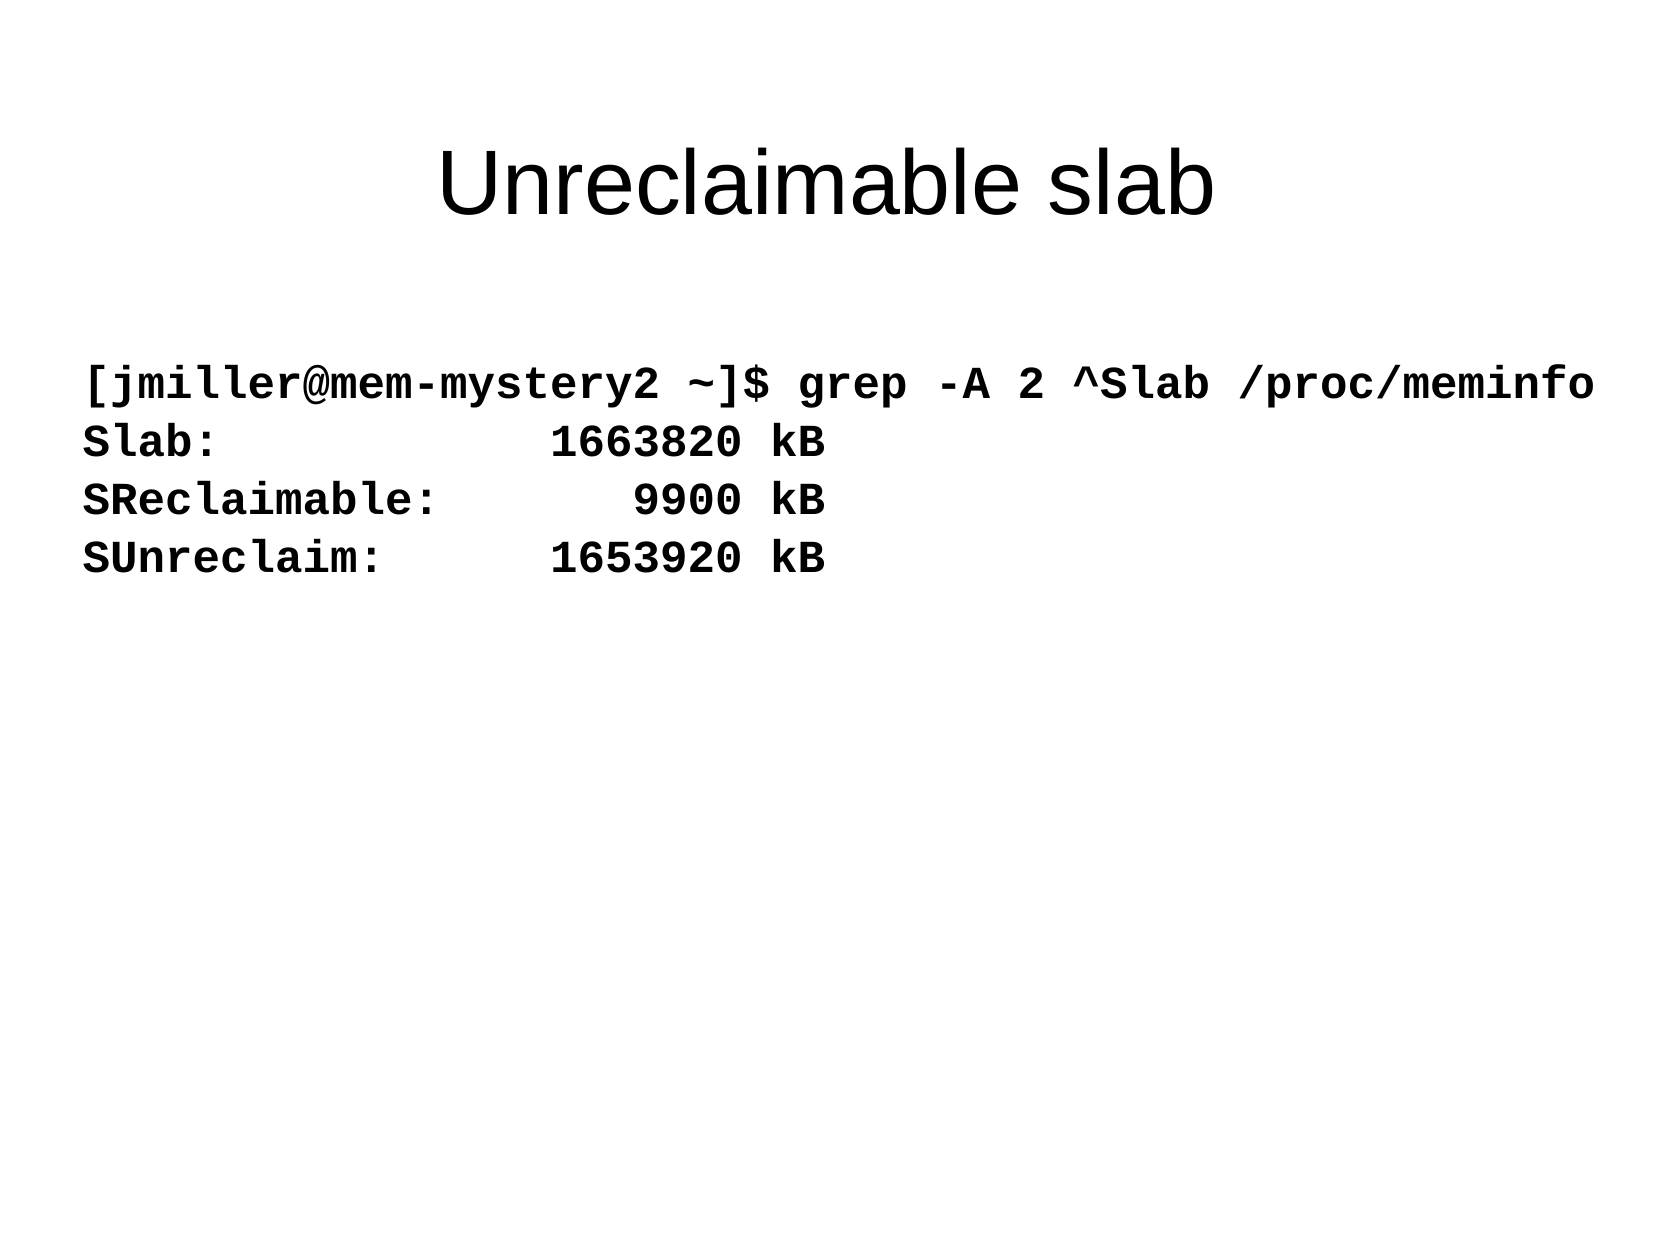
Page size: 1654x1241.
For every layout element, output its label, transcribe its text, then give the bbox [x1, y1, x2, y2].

title Unreclaimable slab [82, 78, 1571, 287]
list [jmiller@mem-mystery2 ~]$ grep -A 2 ^Slab /proc/meminfo Slab: 1663820 kB SReclaimable: 9900 kB SUnreclaim: 1653920 kB [82, 361, 1606, 752]
